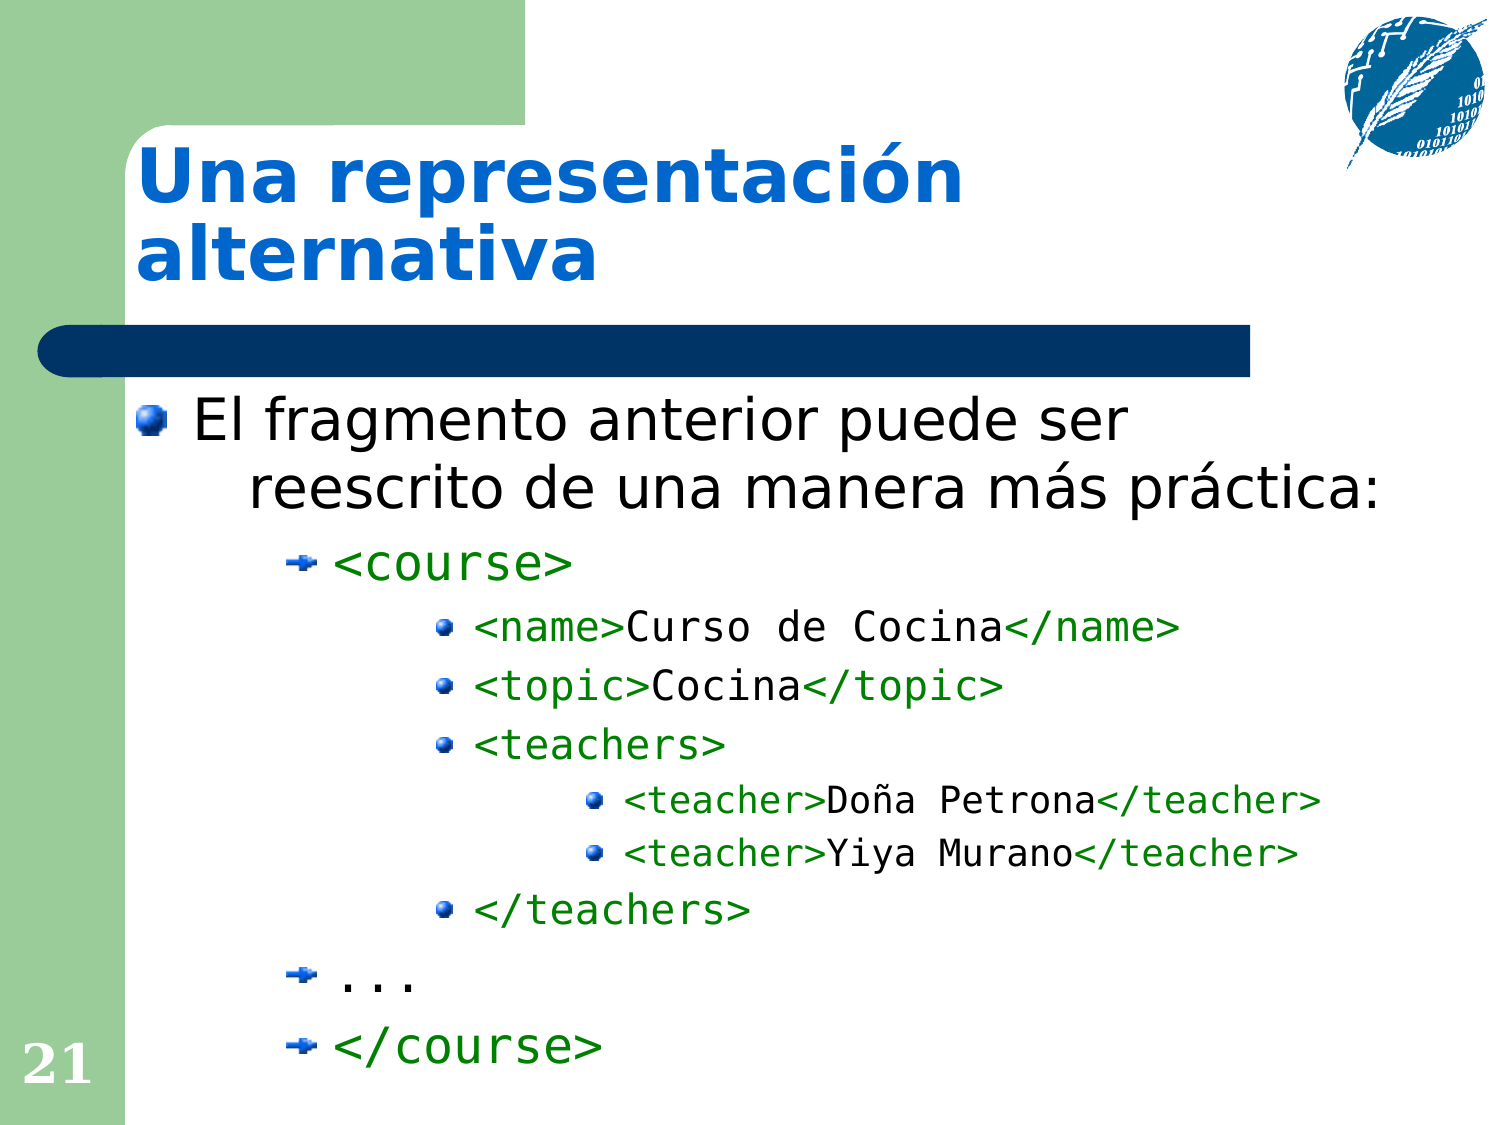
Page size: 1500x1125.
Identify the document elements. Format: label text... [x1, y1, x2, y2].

picture [1341, 15, 1487, 172]
title Una representación alternativa [135, 135, 1413, 301]
list El fragmento anterior puede ser reescrito de una manera más práctica: <course> <name>Curso de Cocina</name> <topic>Cocina</topic> <teachers> <teacher>Doña Petrona</teacher> <teacher>Yiya Murano</teacher> </teachers> ... </course> [136, 386, 1399, 1108]
picture [1433, 139, 1440, 147]
picture [1416, 140, 1425, 149]
picture [1436, 127, 1450, 136]
picture [1427, 138, 1431, 148]
